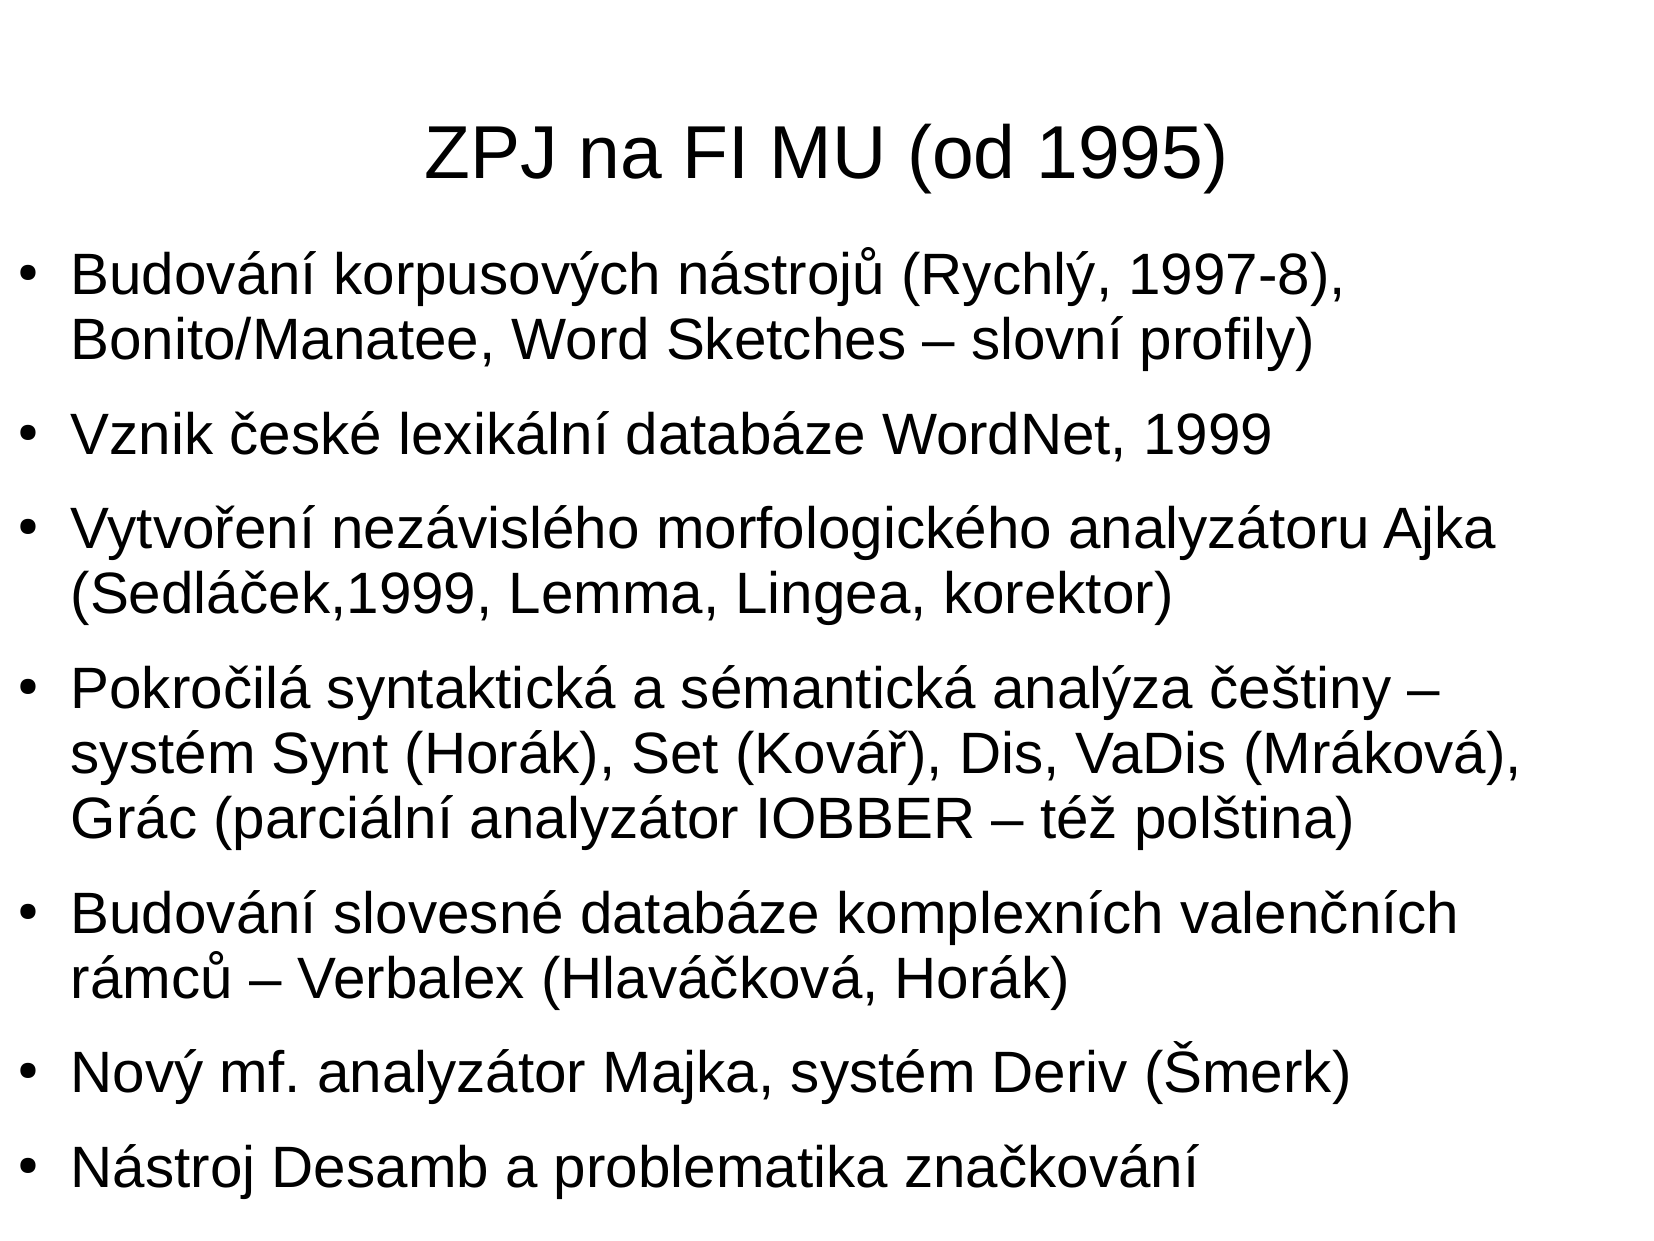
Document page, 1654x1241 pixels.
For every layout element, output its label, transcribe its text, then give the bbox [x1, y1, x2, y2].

list Budování korpusových nástrojů (Rychlý, 1997-8), Bonito/Manatee, Word Sketches – slovní profily) Vznik české lexikální databáze WordNet, 1999 Vytvoření nezávislého morfologického analyzátoru Ajka (Sedláček,1999, Lemma, Lingea, korektor) Pokročilá syntaktická a sémantická analýza češtiny – systém Synt (Horák), Set (Kovář), Dis, VaDis (Mráková), Grác (parciální analyzátor IOBBER – též polština) Budování slovesné databáze komplexních valenčních rámců – Verbalex (Hlaváčková, Horák) Nový mf. analyzátor Majka, systém Deriv (Šmerk) Nástroj Desamb a problematika značkování [0, 242, 1571, 1241]
title ZPJ na FI MU (od 1995) [82, 56, 1571, 242]
